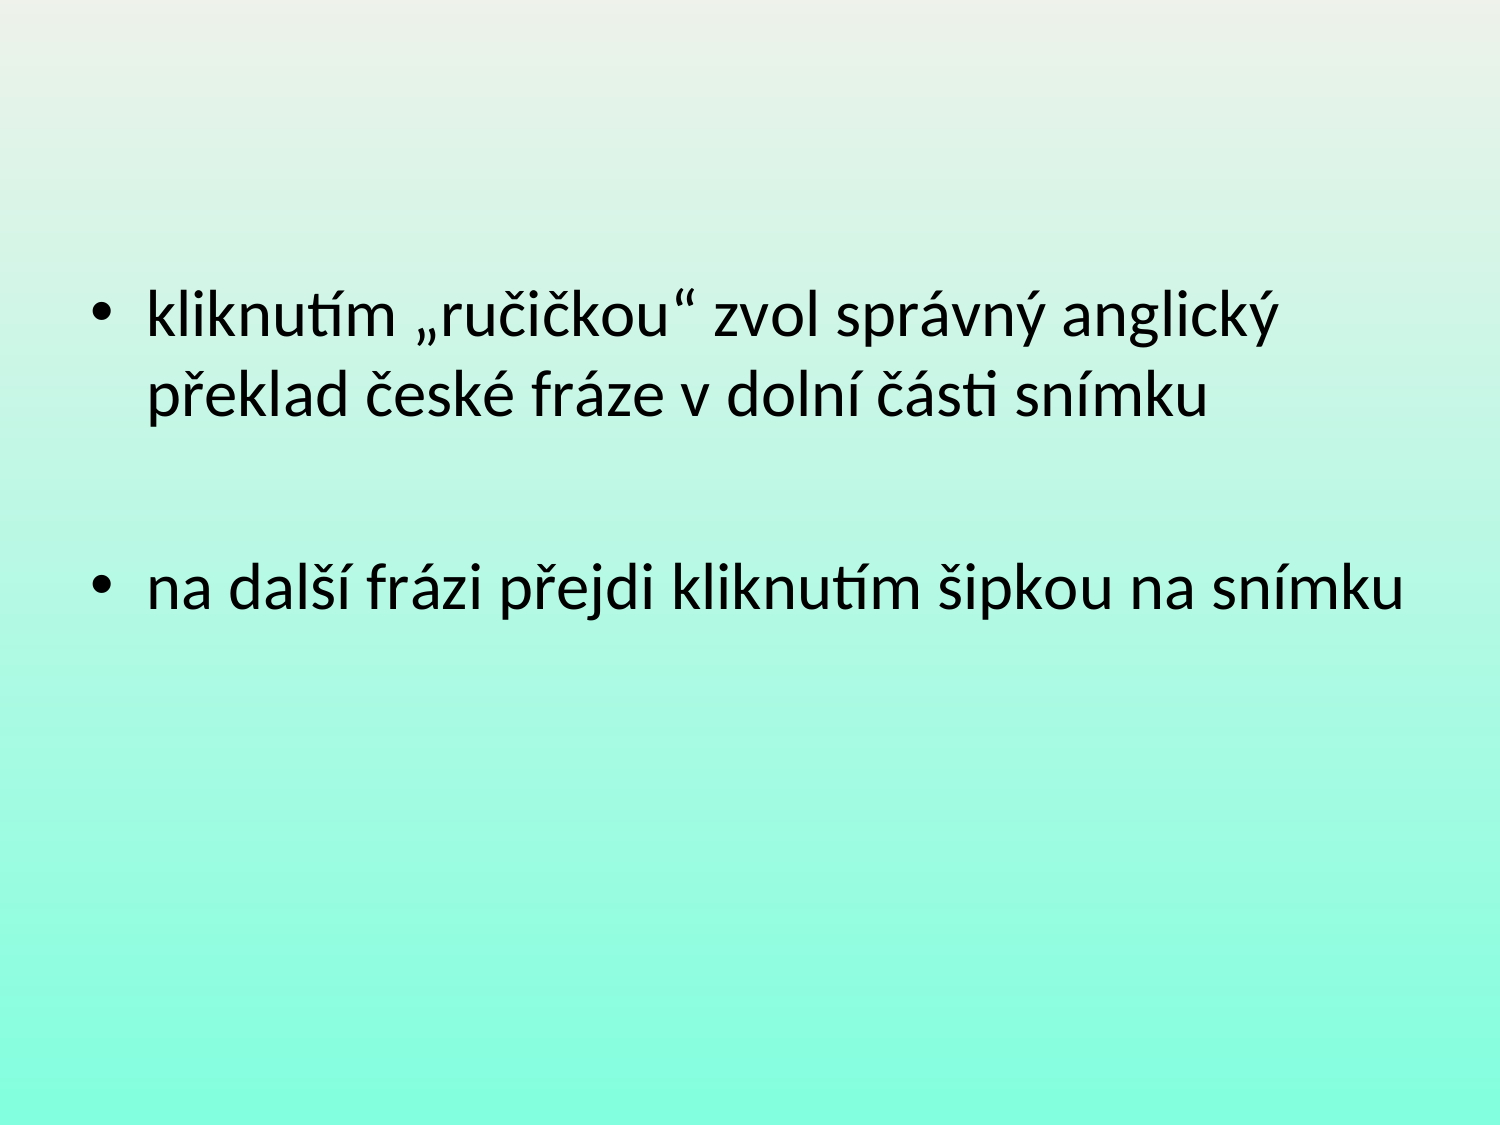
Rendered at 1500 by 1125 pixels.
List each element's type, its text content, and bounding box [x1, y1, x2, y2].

list kliknutím „ručičkou“ zvol správný anglický překlad české fráze v dolní části snímku na další frázi přejdi kliknutím šipkou na snímku [75, 262, 1426, 1006]
